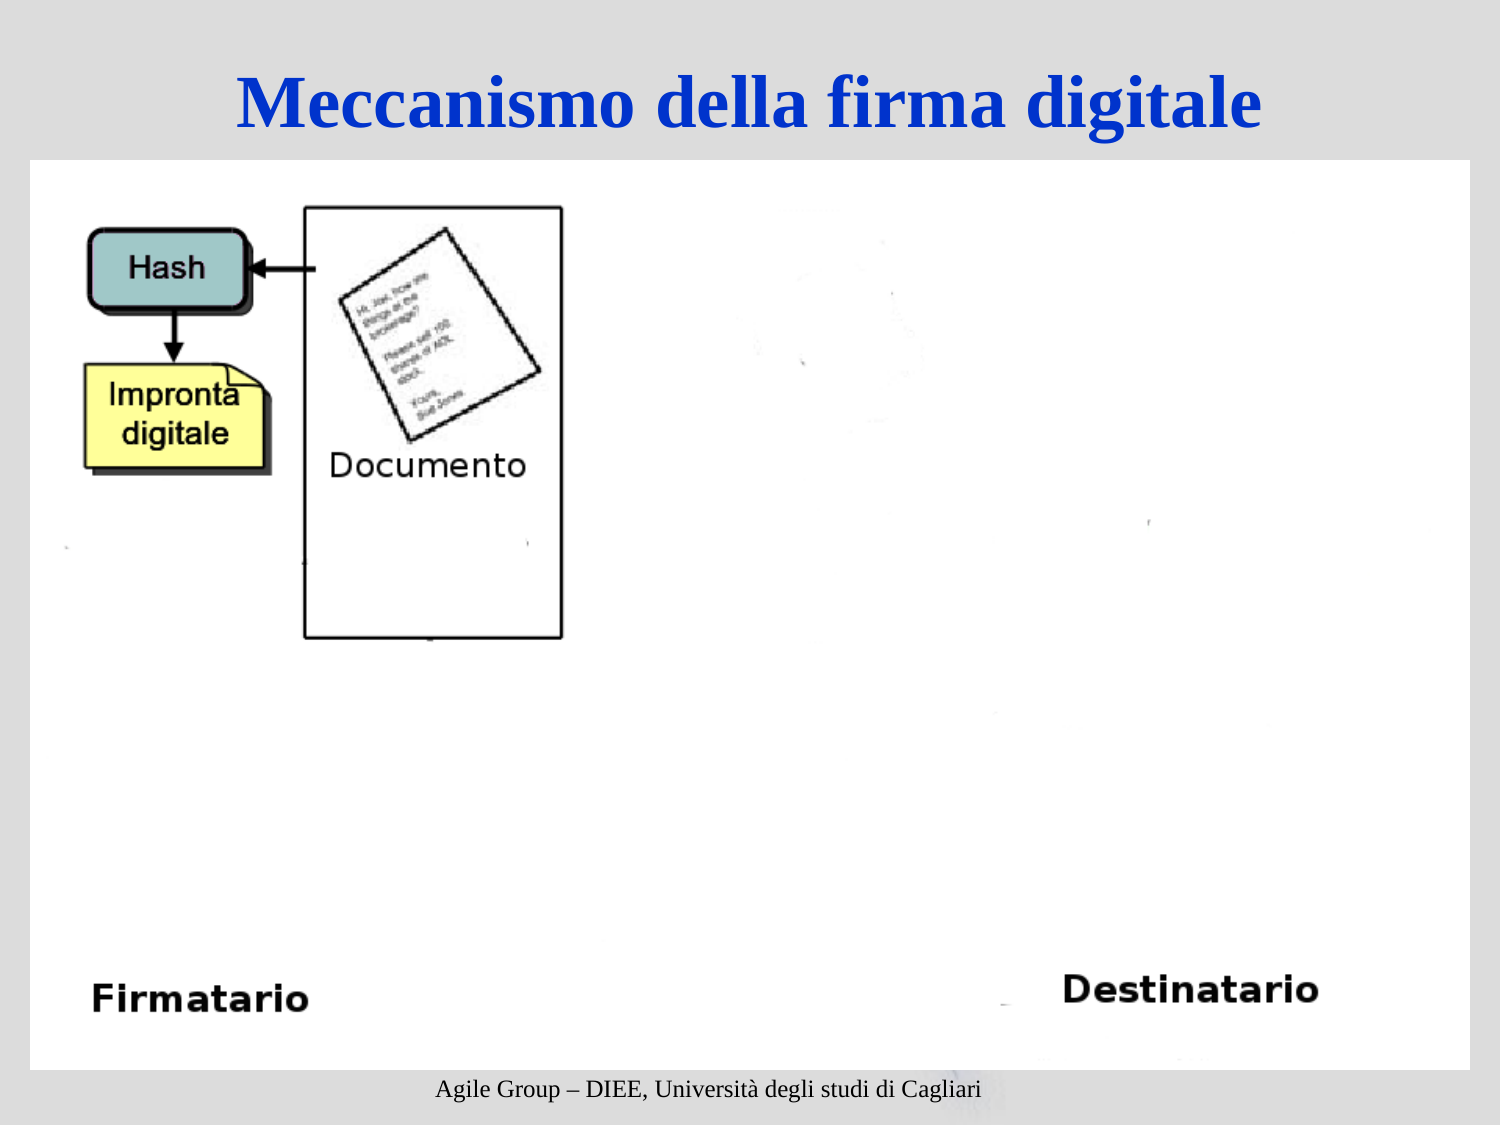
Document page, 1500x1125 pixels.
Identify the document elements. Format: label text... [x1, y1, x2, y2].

title Meccanismo della firma digitale [112, 8, 1388, 160]
picture [0, 0, 1500, 1125]
